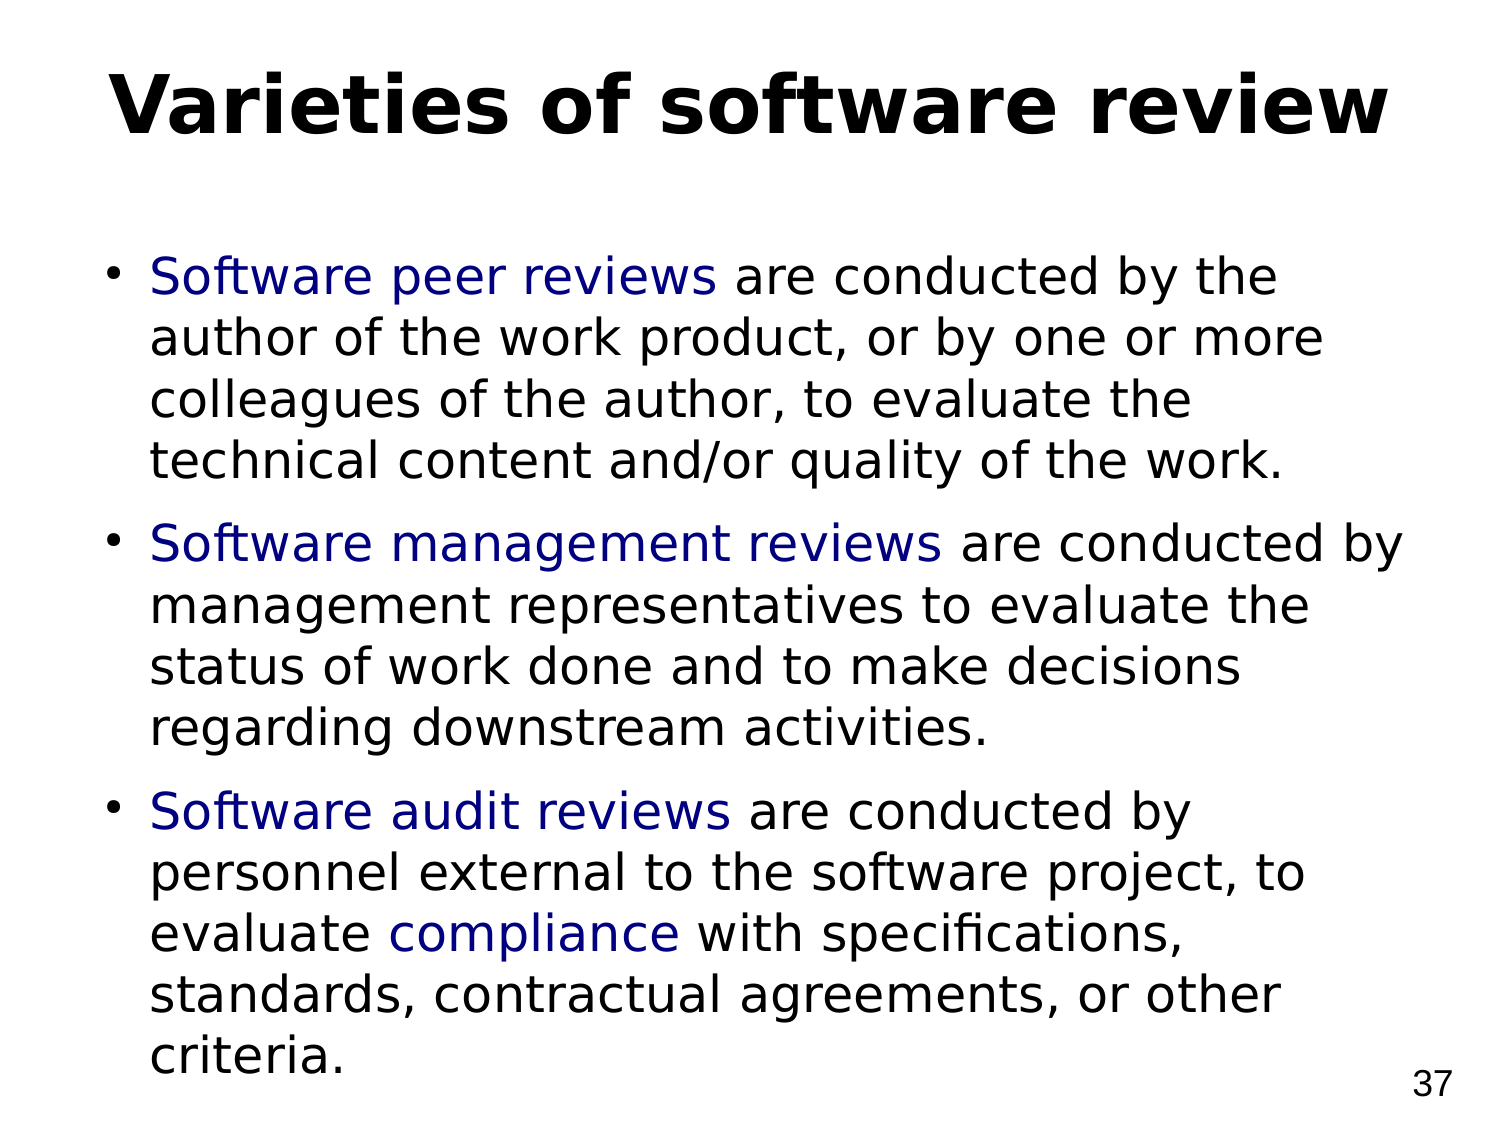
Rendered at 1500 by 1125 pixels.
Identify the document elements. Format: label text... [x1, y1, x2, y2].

title Varieties of software review [75, 44, 1425, 177]
list Software peer reviews are conducted by the author of the work product, or by one or more colleagues of the author, to evaluate the technical content and/or quality of the work. Software management reviews are conducted by management representatives to evaluate the status of work done and to make decisions regarding downstream activities. Software audit reviews are conducted by personnel external to the software project, to evaluate compliance with specifications, standards, contractual agreements, or other criteria. [75, 236, 1425, 1093]
